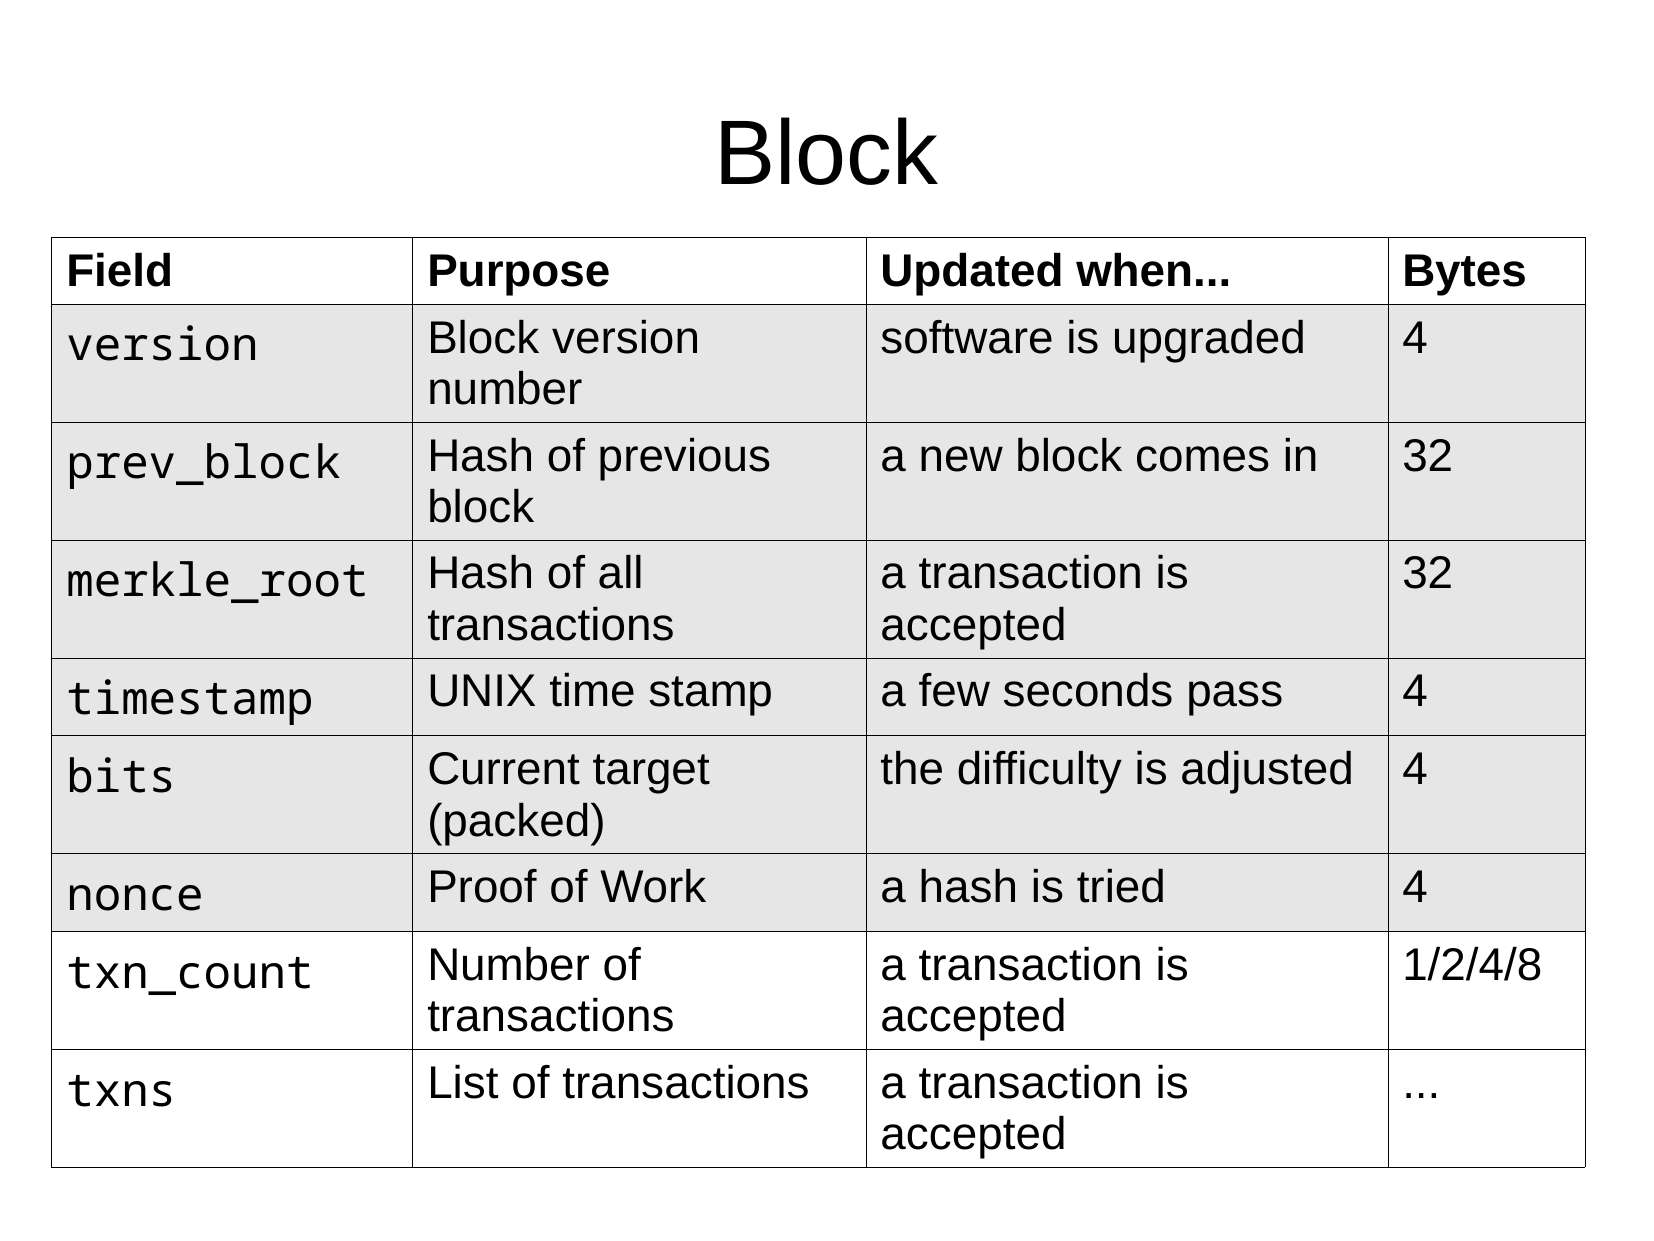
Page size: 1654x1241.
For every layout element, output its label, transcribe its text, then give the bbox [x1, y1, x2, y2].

table_cell 1/2/4/8 [1389, 932, 1585, 1049]
title Block [82, 49, 1571, 237]
table_header Field [52, 238, 412, 304]
table_cell 32 [1389, 423, 1585, 540]
table_header Updated when... [867, 238, 1388, 304]
table_cell txns [52, 1050, 412, 1167]
table_cell 4 [1389, 305, 1585, 422]
table_cell 4 [1389, 659, 1585, 735]
table_cell a transaction is accepted [867, 1050, 1388, 1167]
table_cell Number of transactions [413, 932, 866, 1049]
table_cell ... [1389, 1050, 1585, 1167]
table_cell Block version number [413, 305, 866, 422]
table_cell Proof of Work [413, 854, 866, 931]
table_cell a transaction is accepted [867, 932, 1388, 1049]
table_cell timestamp [52, 659, 412, 735]
table_header Purpose [413, 238, 866, 304]
table_cell 32 [1389, 541, 1585, 658]
table_cell merkle_root [52, 541, 412, 658]
table_cell bits [52, 736, 412, 853]
table_cell version [52, 305, 412, 422]
table_cell prev_block [52, 423, 412, 540]
table_cell a few seconds pass [867, 659, 1388, 735]
table_cell the difficulty is adjusted [867, 736, 1388, 853]
table_cell 4 [1389, 854, 1585, 931]
table_cell software is upgraded [867, 305, 1388, 422]
table_cell Hash of previous block [413, 423, 866, 540]
table_header Bytes [1389, 238, 1585, 304]
table_cell a transaction is accepted [867, 541, 1388, 658]
table_cell Current target (packed) [413, 736, 866, 853]
table_cell 4 [1389, 736, 1585, 853]
table_cell a hash is tried [867, 854, 1388, 931]
table_cell List of transactions [413, 1050, 866, 1167]
table_cell a new block comes in [867, 423, 1388, 540]
table_cell nonce [52, 854, 412, 931]
table_cell UNIX time stamp [413, 659, 866, 735]
table_cell Hash of all transactions [413, 541, 866, 658]
table_cell txn_count [52, 932, 412, 1049]
